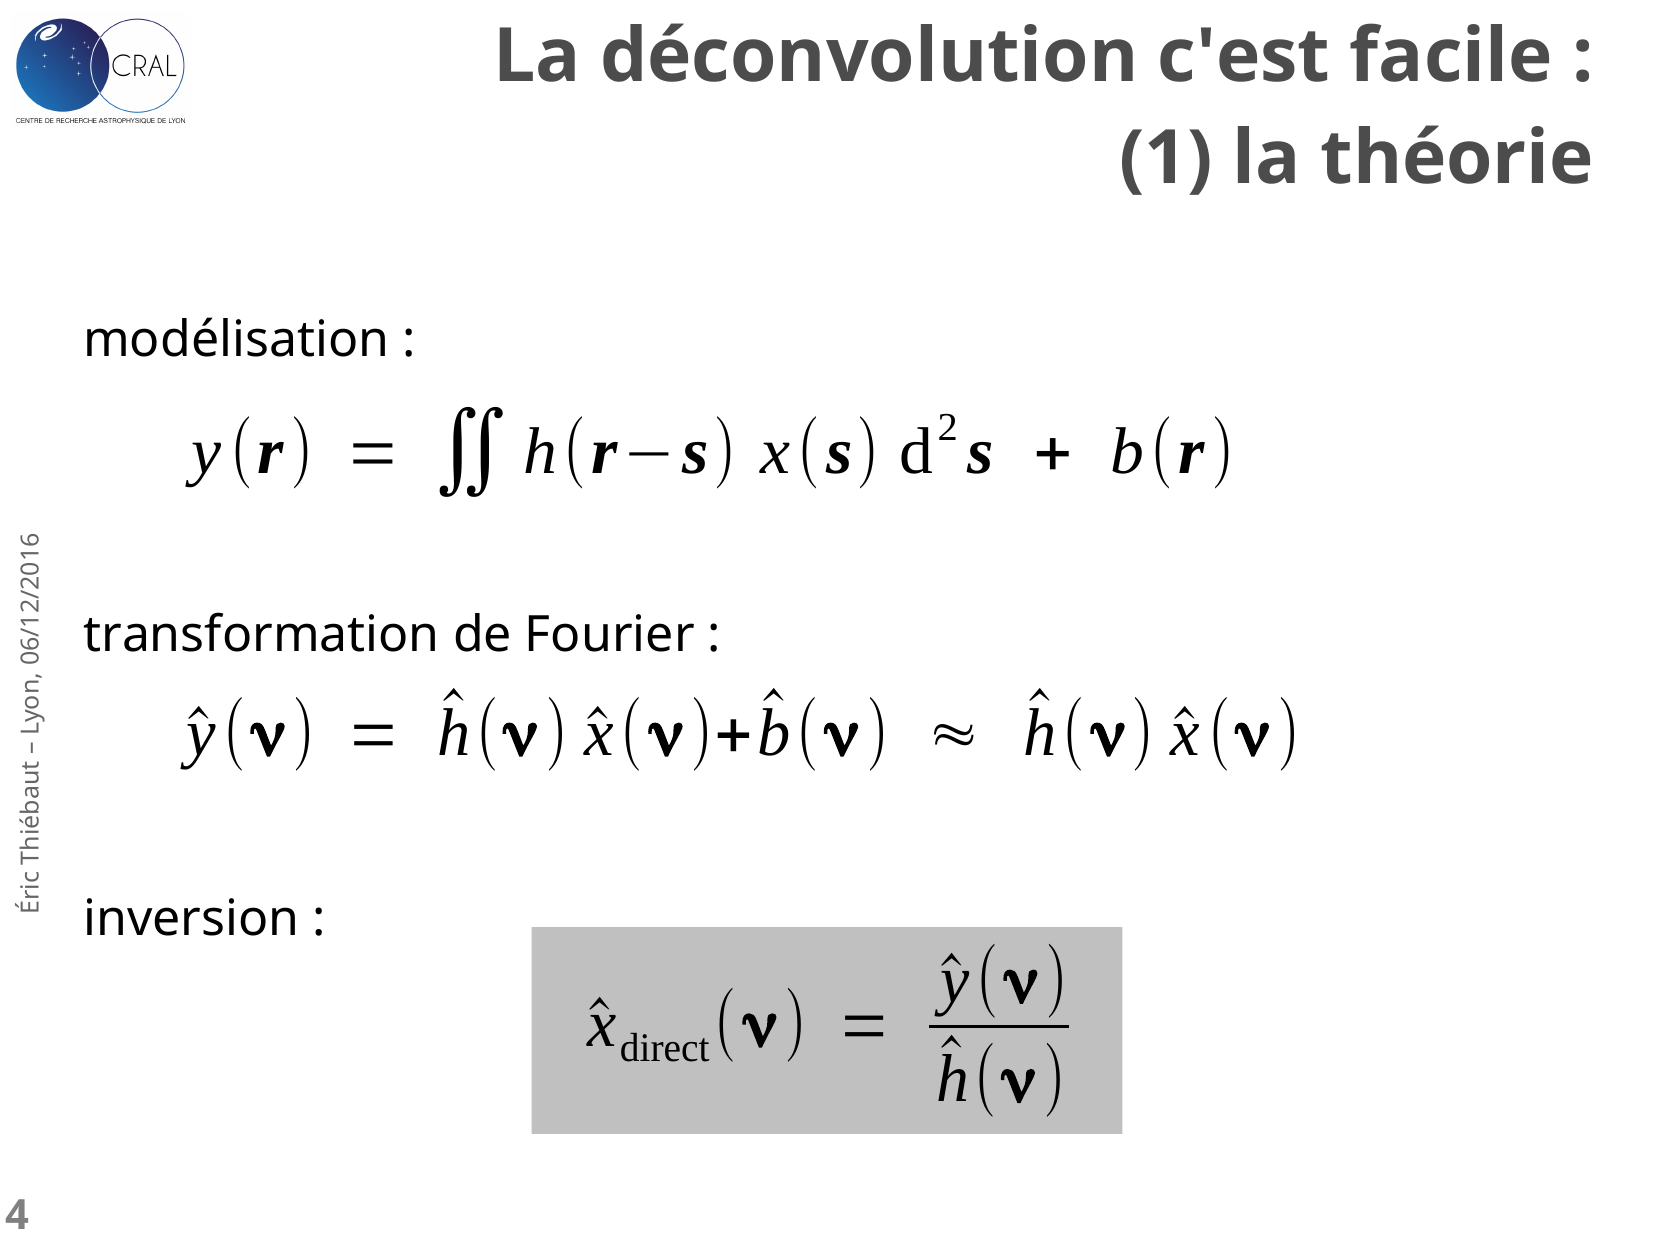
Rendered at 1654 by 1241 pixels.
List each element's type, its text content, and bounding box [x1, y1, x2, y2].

chart [171, 685, 1306, 775]
title La déconvolution c'est facile : (1) la théorie [59, 0, 1595, 207]
text_box transformation de Fourier : [68, 590, 711, 662]
picture [11, 11, 59, 130]
text_box inversion : [68, 874, 330, 946]
chart [576, 940, 1078, 1121]
text_box modélisation : [68, 295, 418, 367]
chart [177, 401, 1241, 501]
text_box [531, 927, 1123, 1134]
